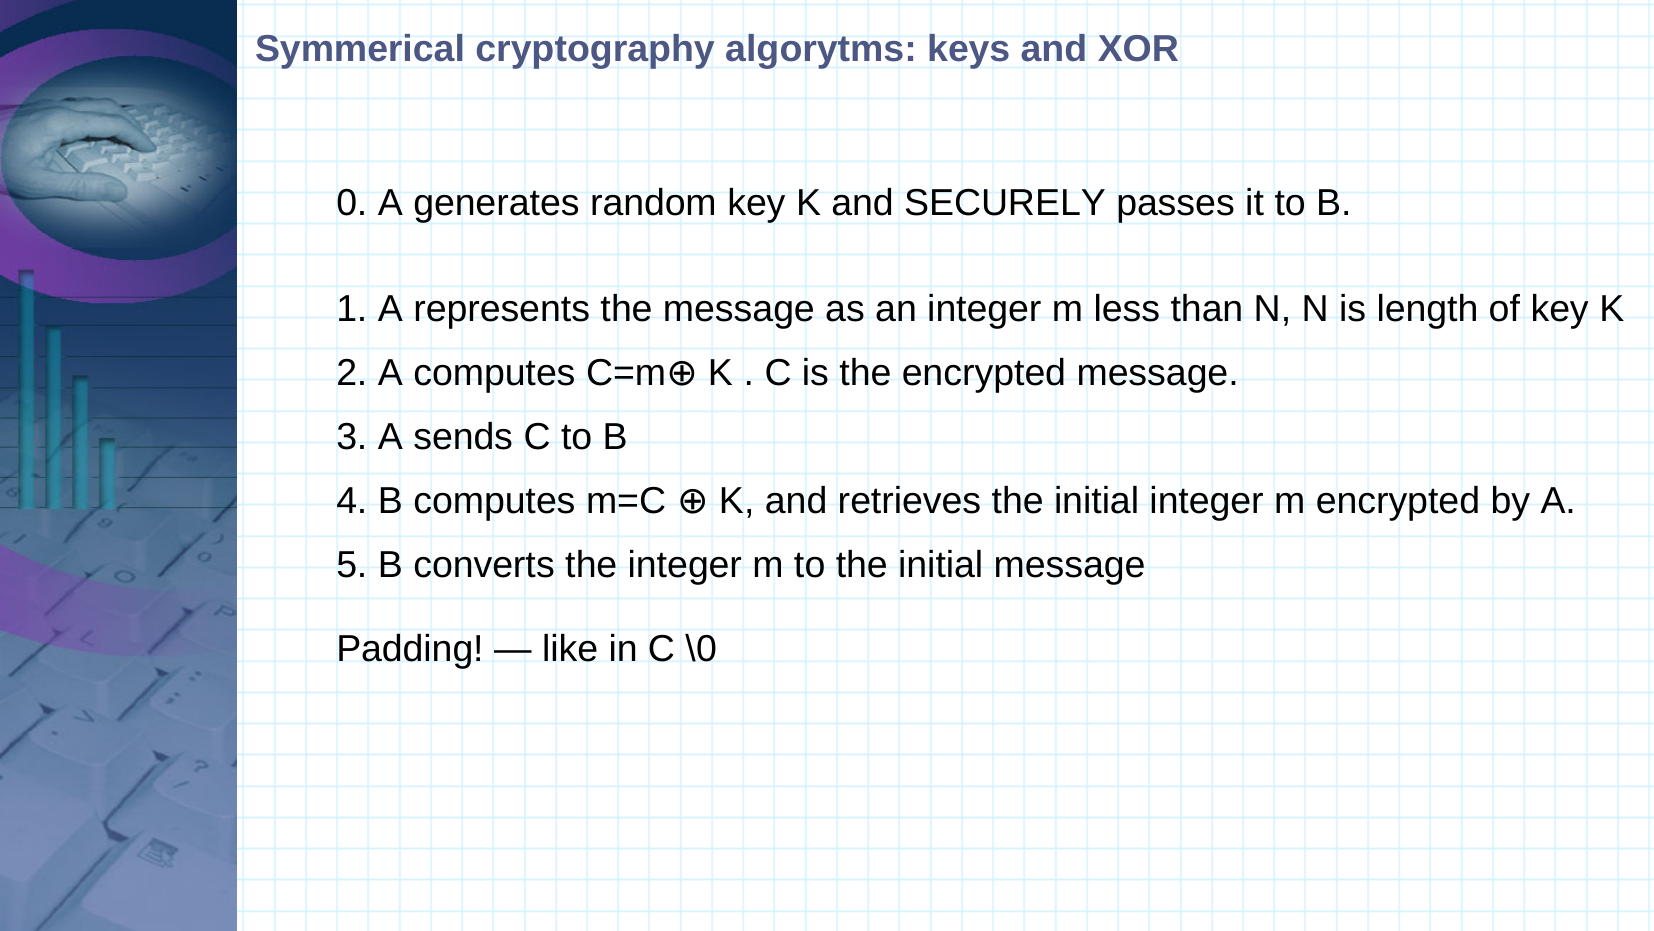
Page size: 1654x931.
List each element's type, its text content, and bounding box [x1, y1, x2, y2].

picture [0, 0, 1654, 931]
title Symmerical cryptography algorytms: keys and XOR [254, 0, 1640, 126]
list 0. A generates random key K and SECURELY passes it to B. 1. A represents the message as an integer m less than N, N is length of key K 2. A computes C=m⊕ K . C is the encrypted message. 3. A sends C to B 4. B computes m=C ⊕ K, and retrieves the initial integer m encrypted by A. 5. B converts the integer m to the initial message Padding! — like in C \0 [265, 117, 1651, 857]
